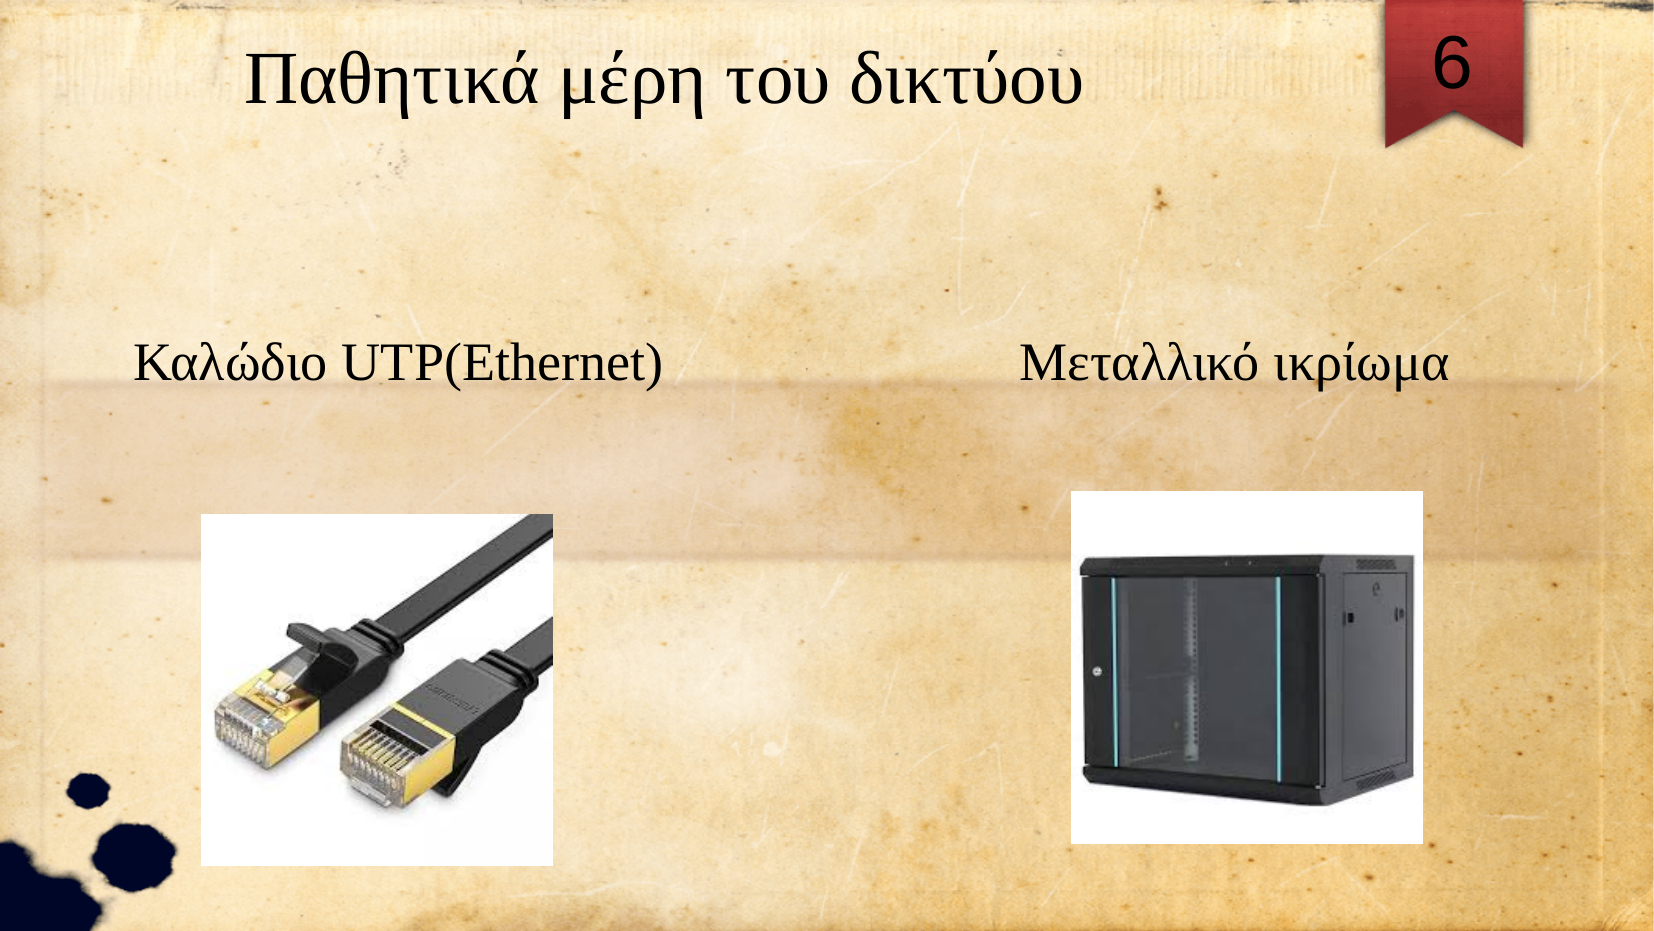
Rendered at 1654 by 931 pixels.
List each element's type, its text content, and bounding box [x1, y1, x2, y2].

picture [0, 0, 1654, 931]
text_box 6 [1417, 13, 1508, 118]
list Καλώδιο UTP(Ethernet) Μεταλλικό ικρίωμα [62, 332, 1518, 418]
title Παθητικά μέρη του δικτύου [0, 1, 1349, 157]
